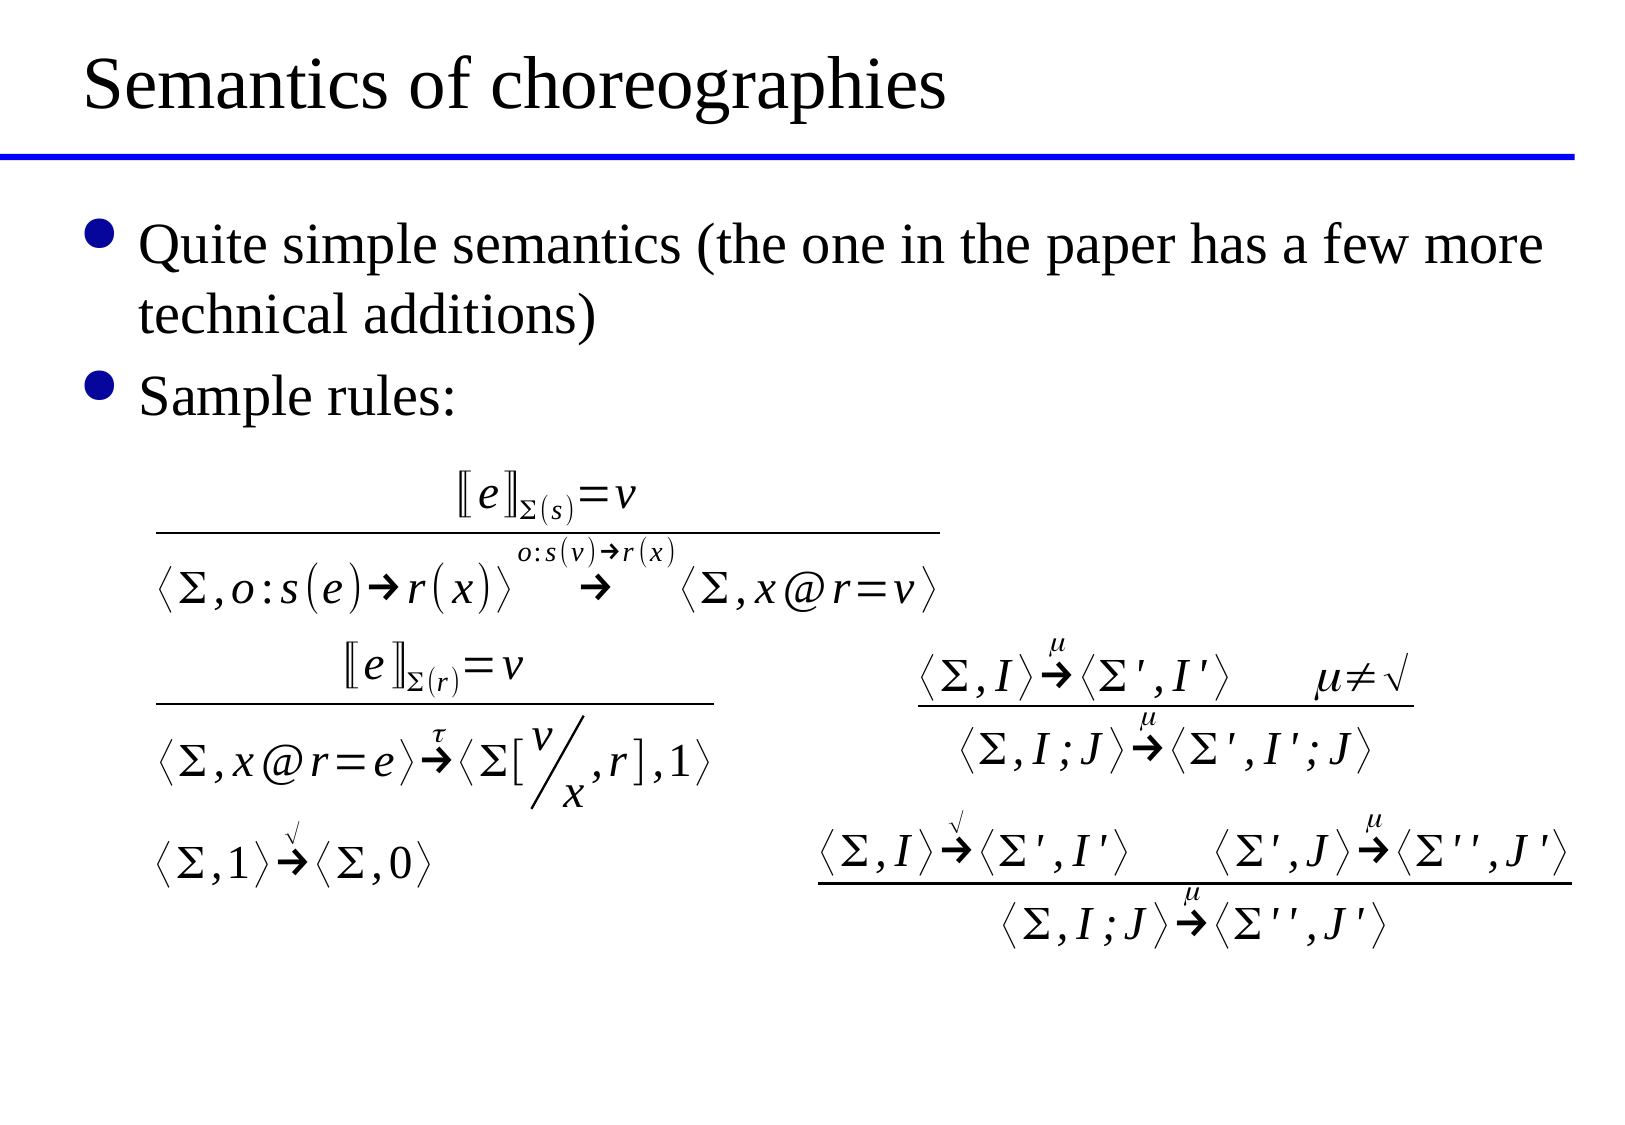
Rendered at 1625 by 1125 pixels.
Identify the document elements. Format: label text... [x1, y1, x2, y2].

chart [146, 638, 724, 819]
chart [147, 820, 440, 892]
title Semantics of choreographies [67, 27, 1544, 131]
chart [907, 638, 1424, 776]
chart [146, 466, 950, 617]
list Quite simple semantics (the one in the paper has a few more technical additions) Sample rules: [67, 198, 1595, 1061]
chart [807, 809, 1582, 952]
